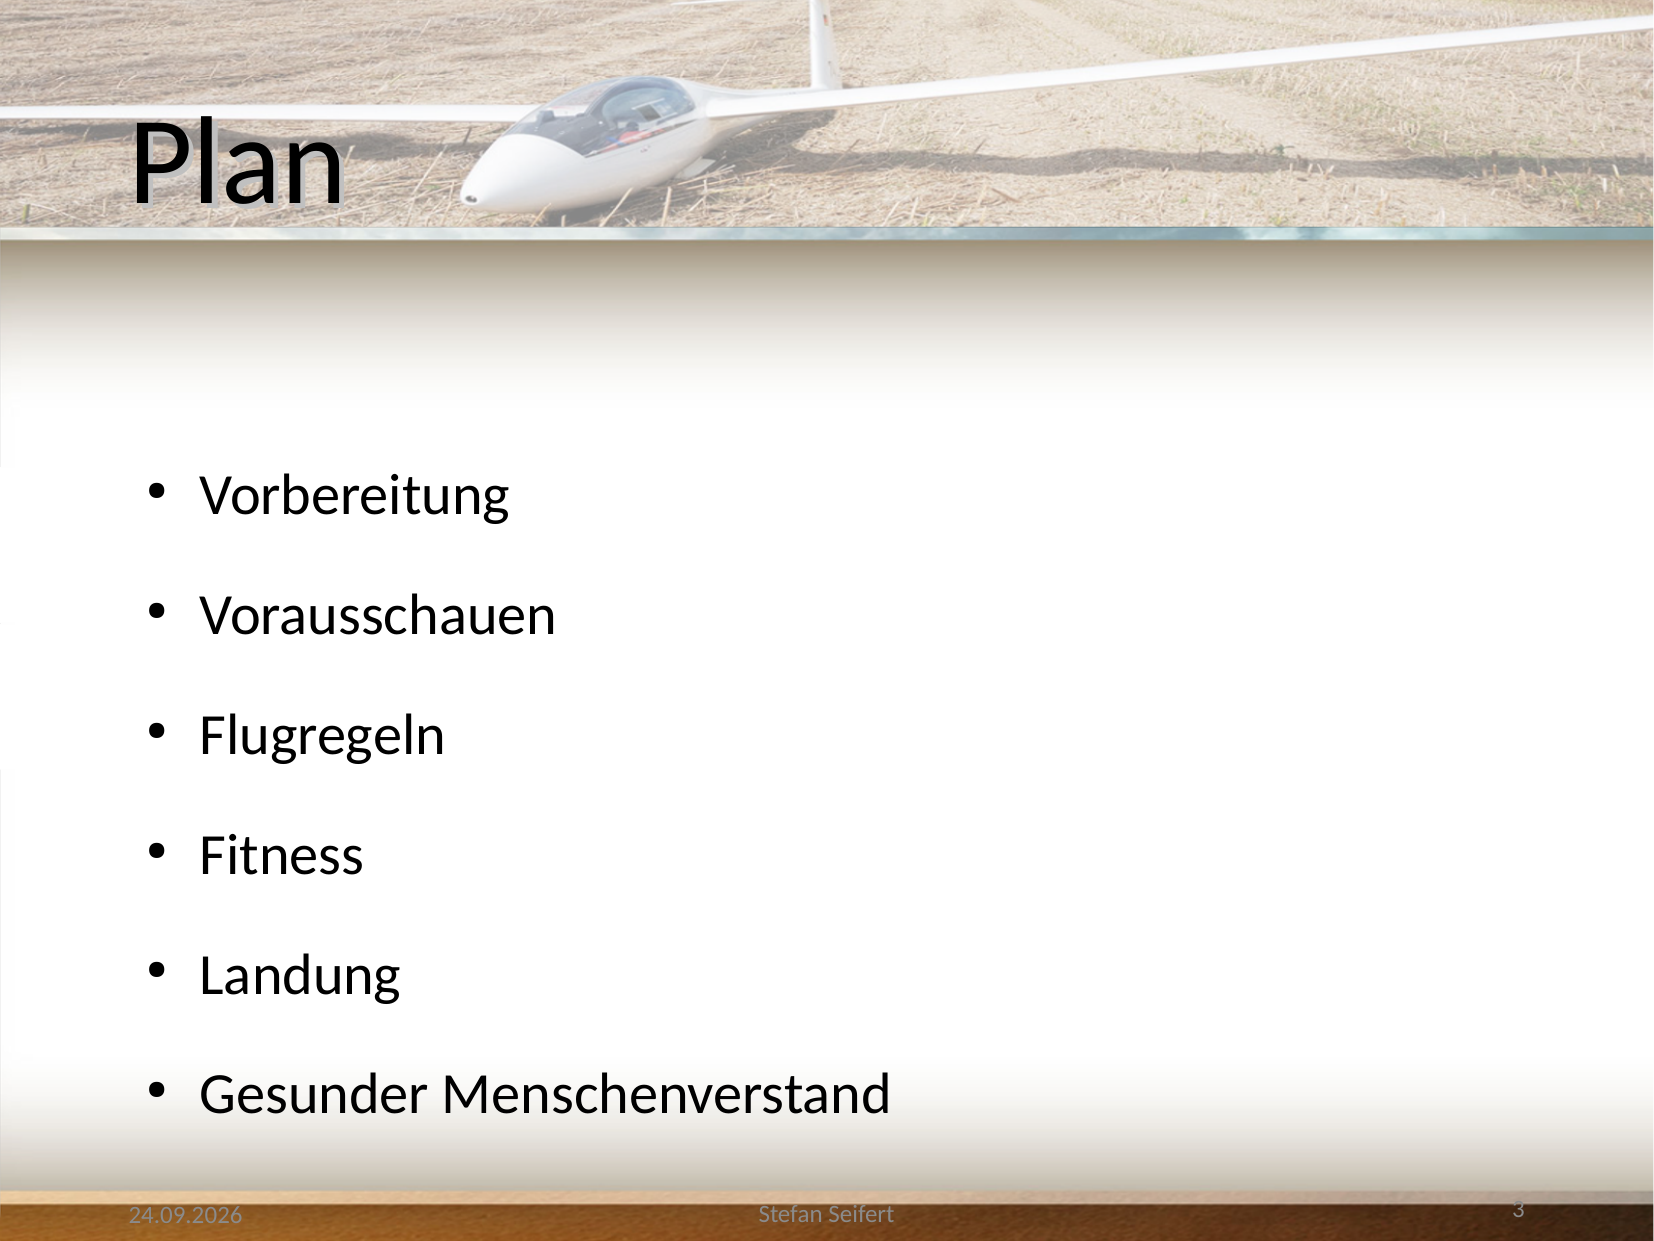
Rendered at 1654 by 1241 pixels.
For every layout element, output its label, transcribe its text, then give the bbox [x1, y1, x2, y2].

slide_number 14.02.2015 [113, 1180, 486, 1241]
title Plan [113, 33, 1540, 273]
list Vorbereitung Vorausschauen Flugregeln Fitness Landung Gesunder Menschenverstand [113, 330, 1540, 1168]
picture [0, 0, 1654, 1241]
slide_number <number> [1167, 1174, 1540, 1241]
footer Stefan Seifert [547, 1179, 1106, 1241]
